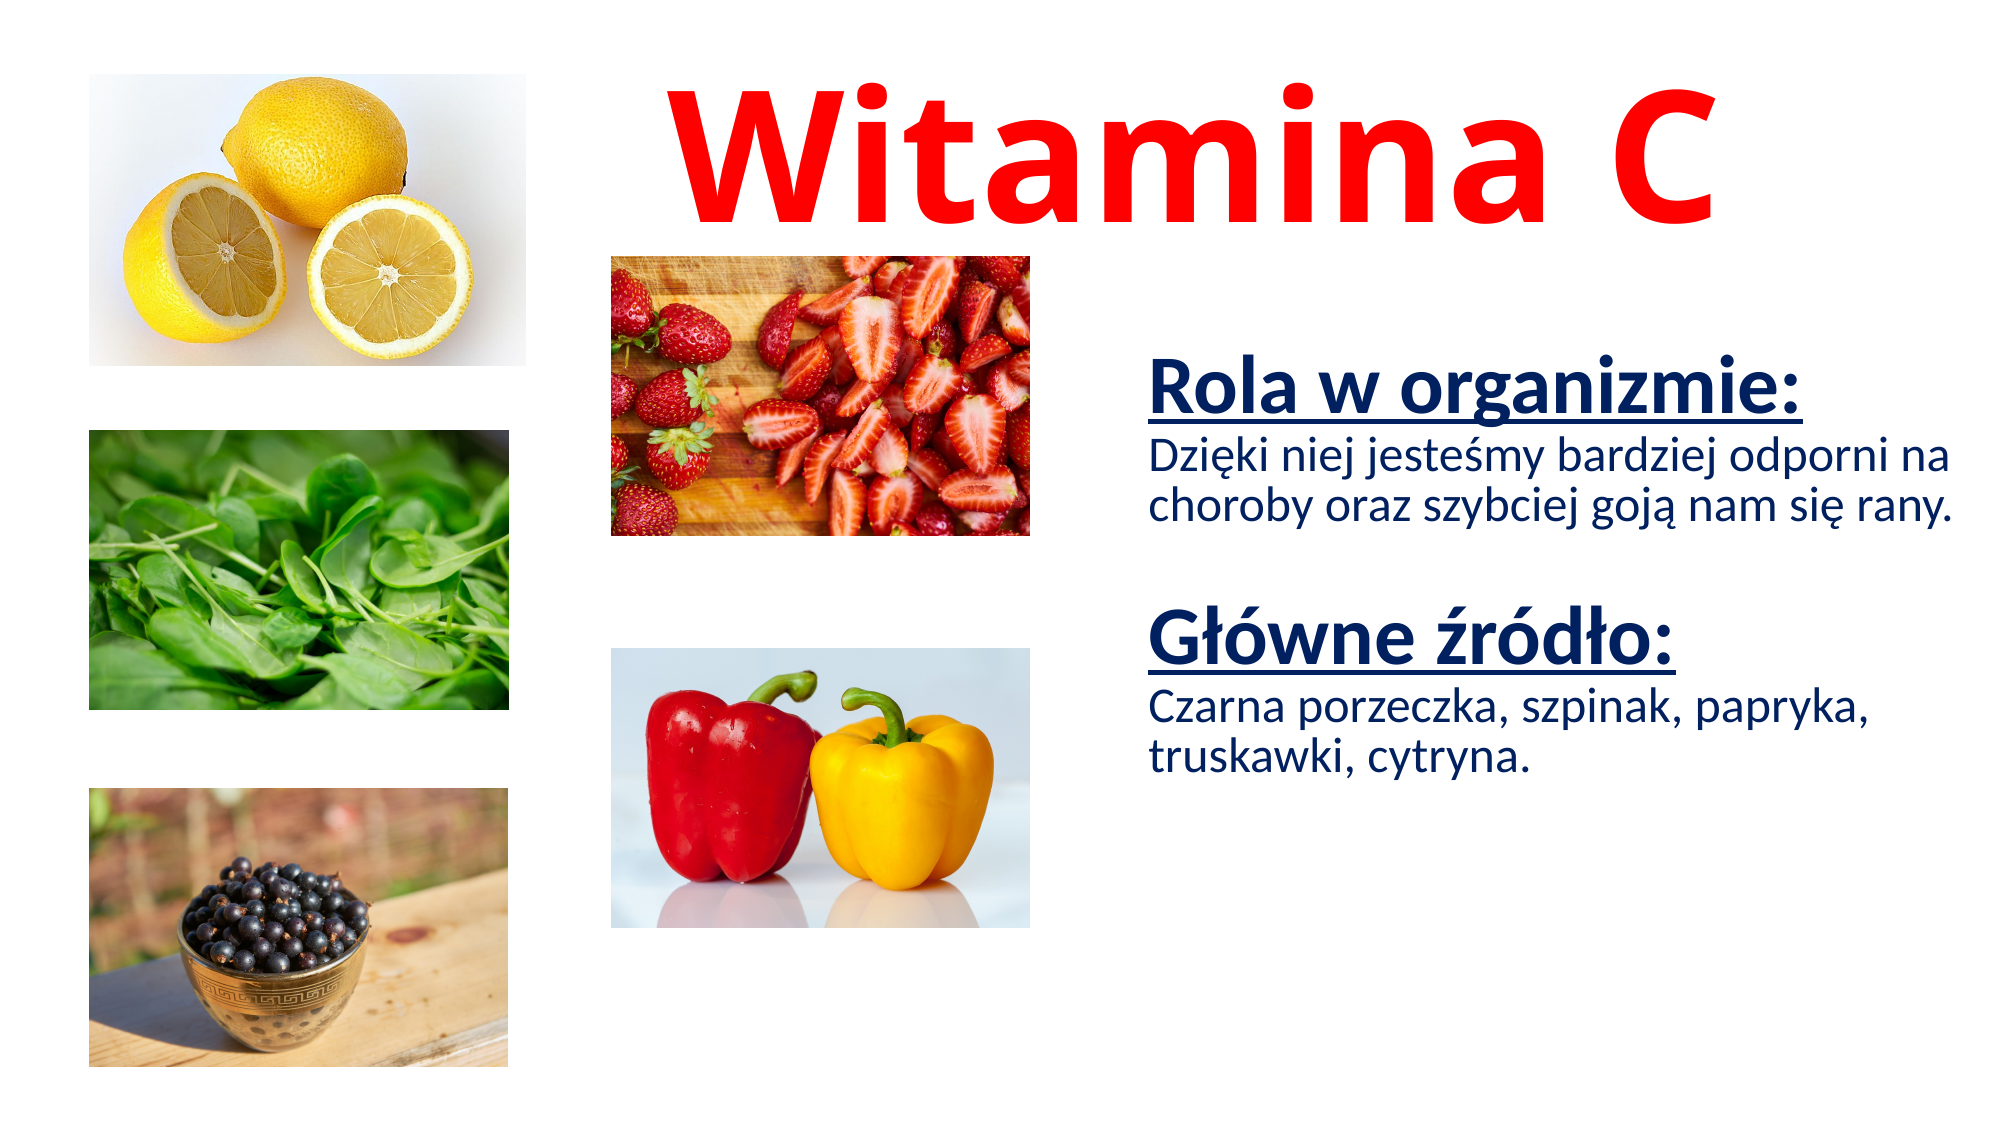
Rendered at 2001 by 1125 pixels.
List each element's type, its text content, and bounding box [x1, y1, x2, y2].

picture [611, 256, 1030, 536]
picture [89, 430, 509, 711]
title Witamina C [445, 35, 1946, 242]
picture [89, 75, 526, 366]
text_box Główne źródło: Czarna porzeczka, szpinak, papryka, truskawki, cytryna. [1134, 595, 1970, 793]
picture [611, 648, 1030, 928]
picture [89, 788, 508, 1067]
text_box Rola w organizmie: Dzięki niej jesteśmy bardziej odporni na choroby oraz szybciej goją nam się rany. [1134, 344, 1970, 542]
